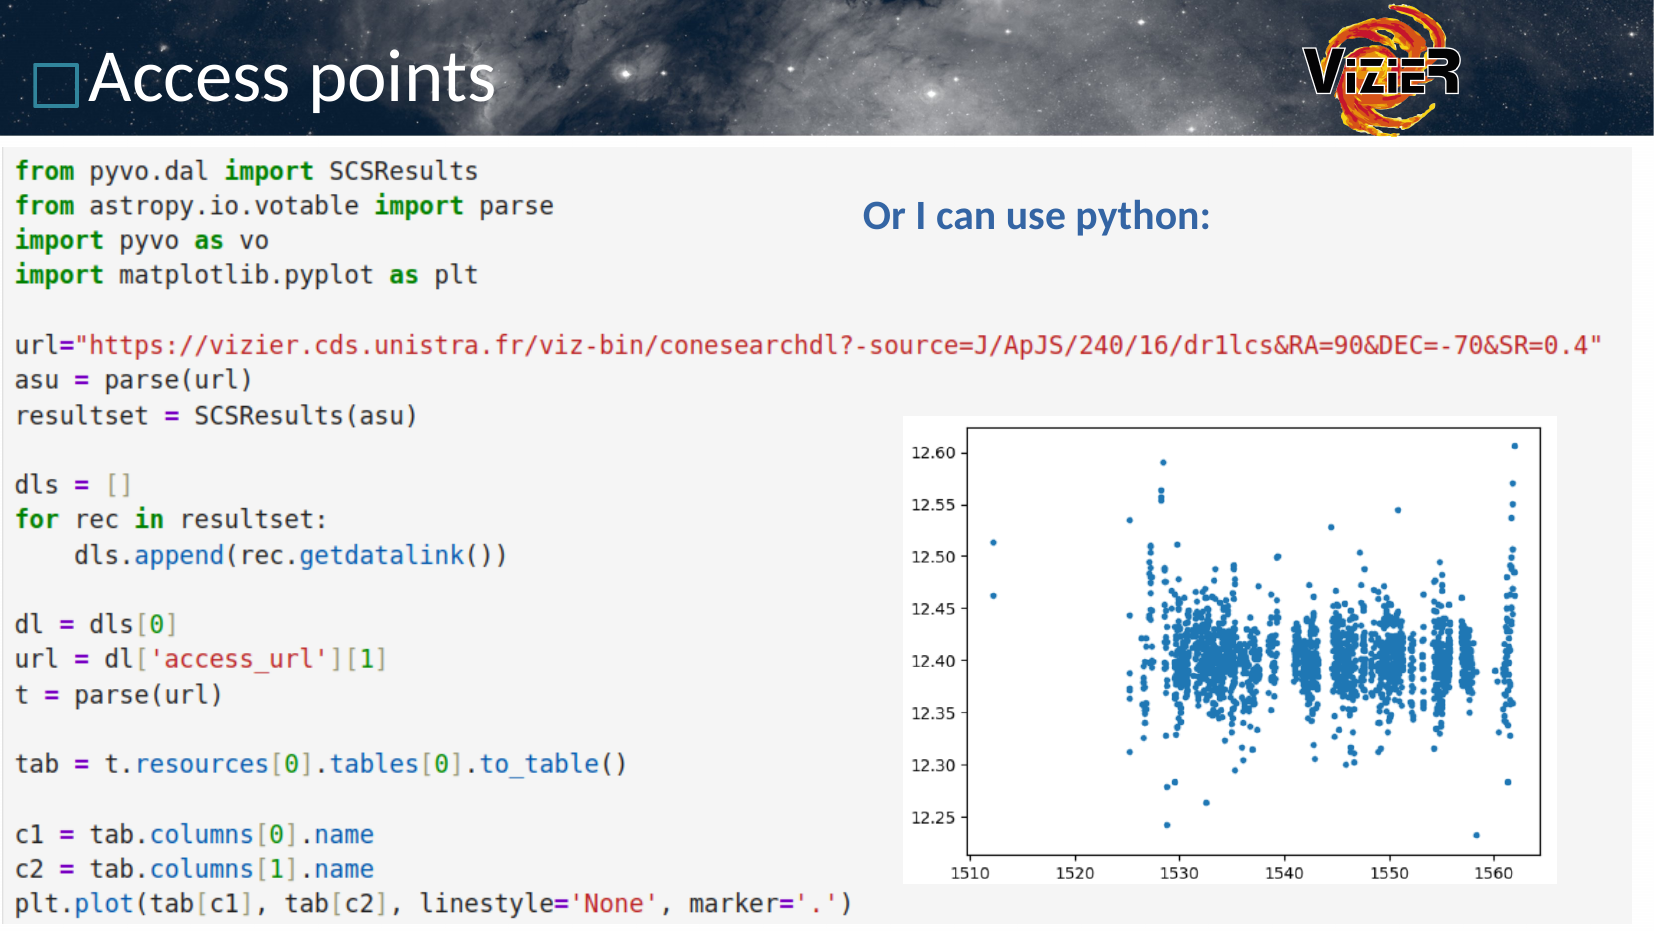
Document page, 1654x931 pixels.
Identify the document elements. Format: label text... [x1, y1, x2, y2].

picture [0, 0, 1654, 931]
title Access points [59, 17, 1394, 148]
list Or I can use python: [791, 197, 1654, 529]
